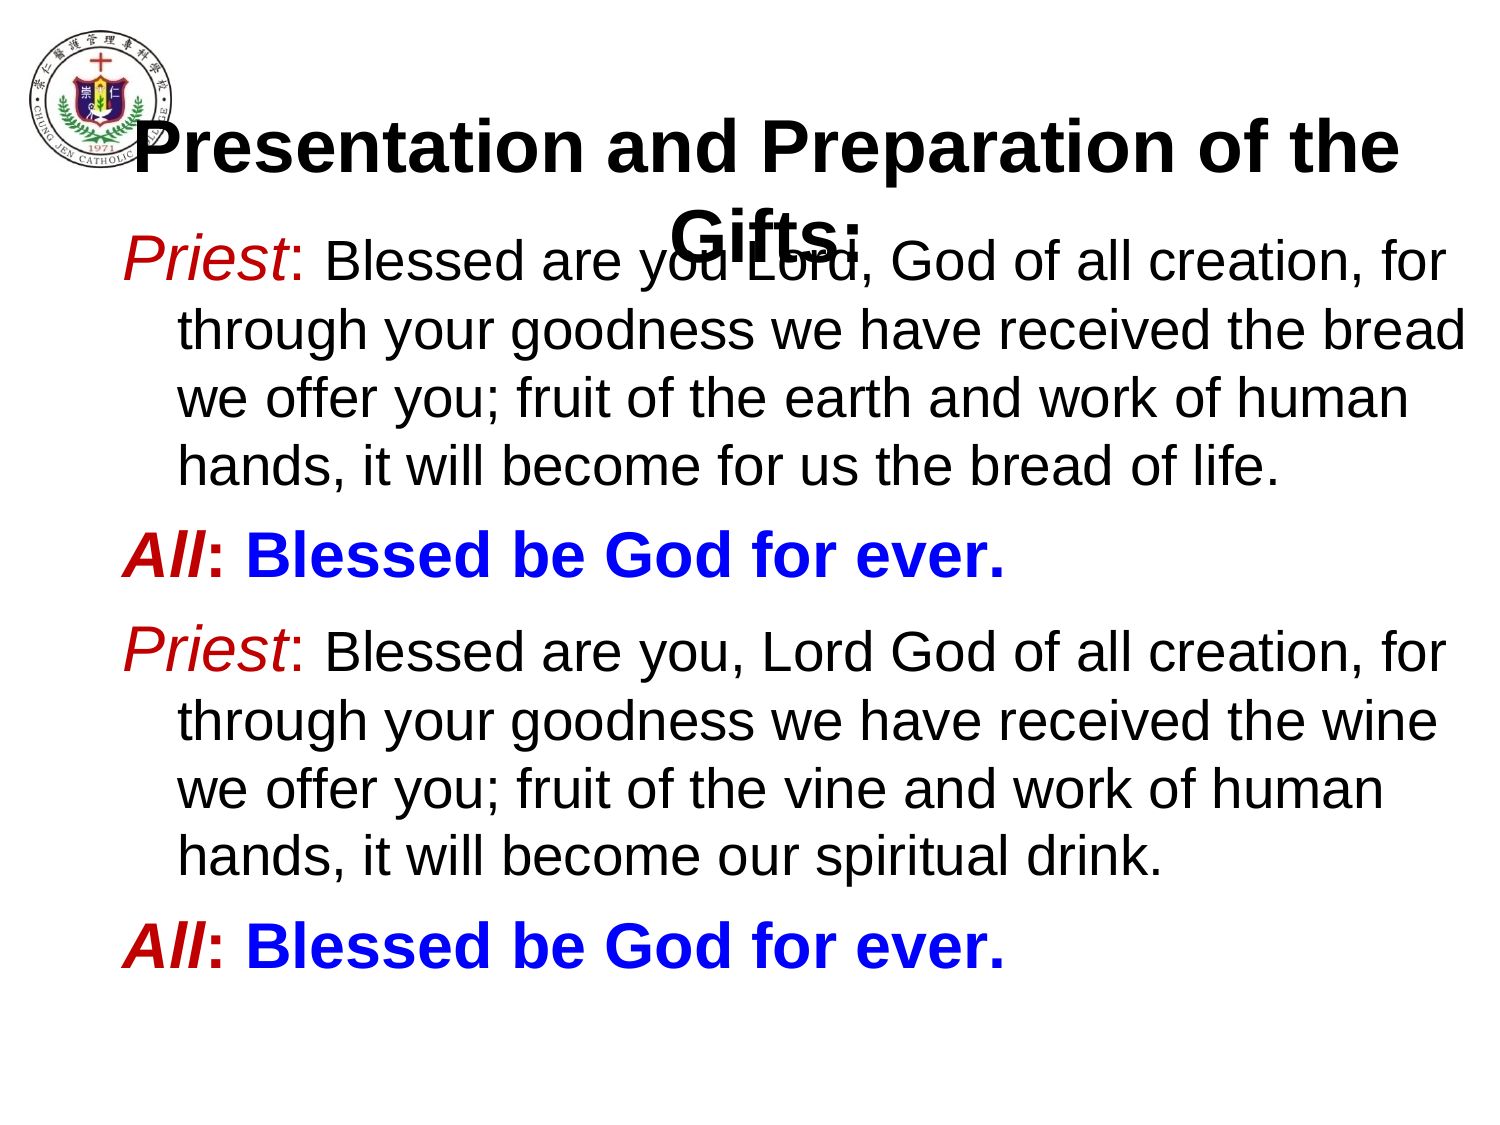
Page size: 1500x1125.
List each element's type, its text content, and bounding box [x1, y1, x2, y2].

title Presentation and Preparation of the Gifts: [112, 0, 1424, 188]
list Priest: Blessed are you Lord, God of all creation, for through your goodness we have received the bread we offer you; fruit of the earth and work of human hands, it will become for us the bread of life. All: Blessed be God for ever. Priest: Blessed are you, Lord God of all creation, for through your goodness we have received the wine we offer you; fruit of the vine and work of human hands, it will become our spiritual drink. All: Blessed be God for ever. [53, 208, 1483, 1035]
